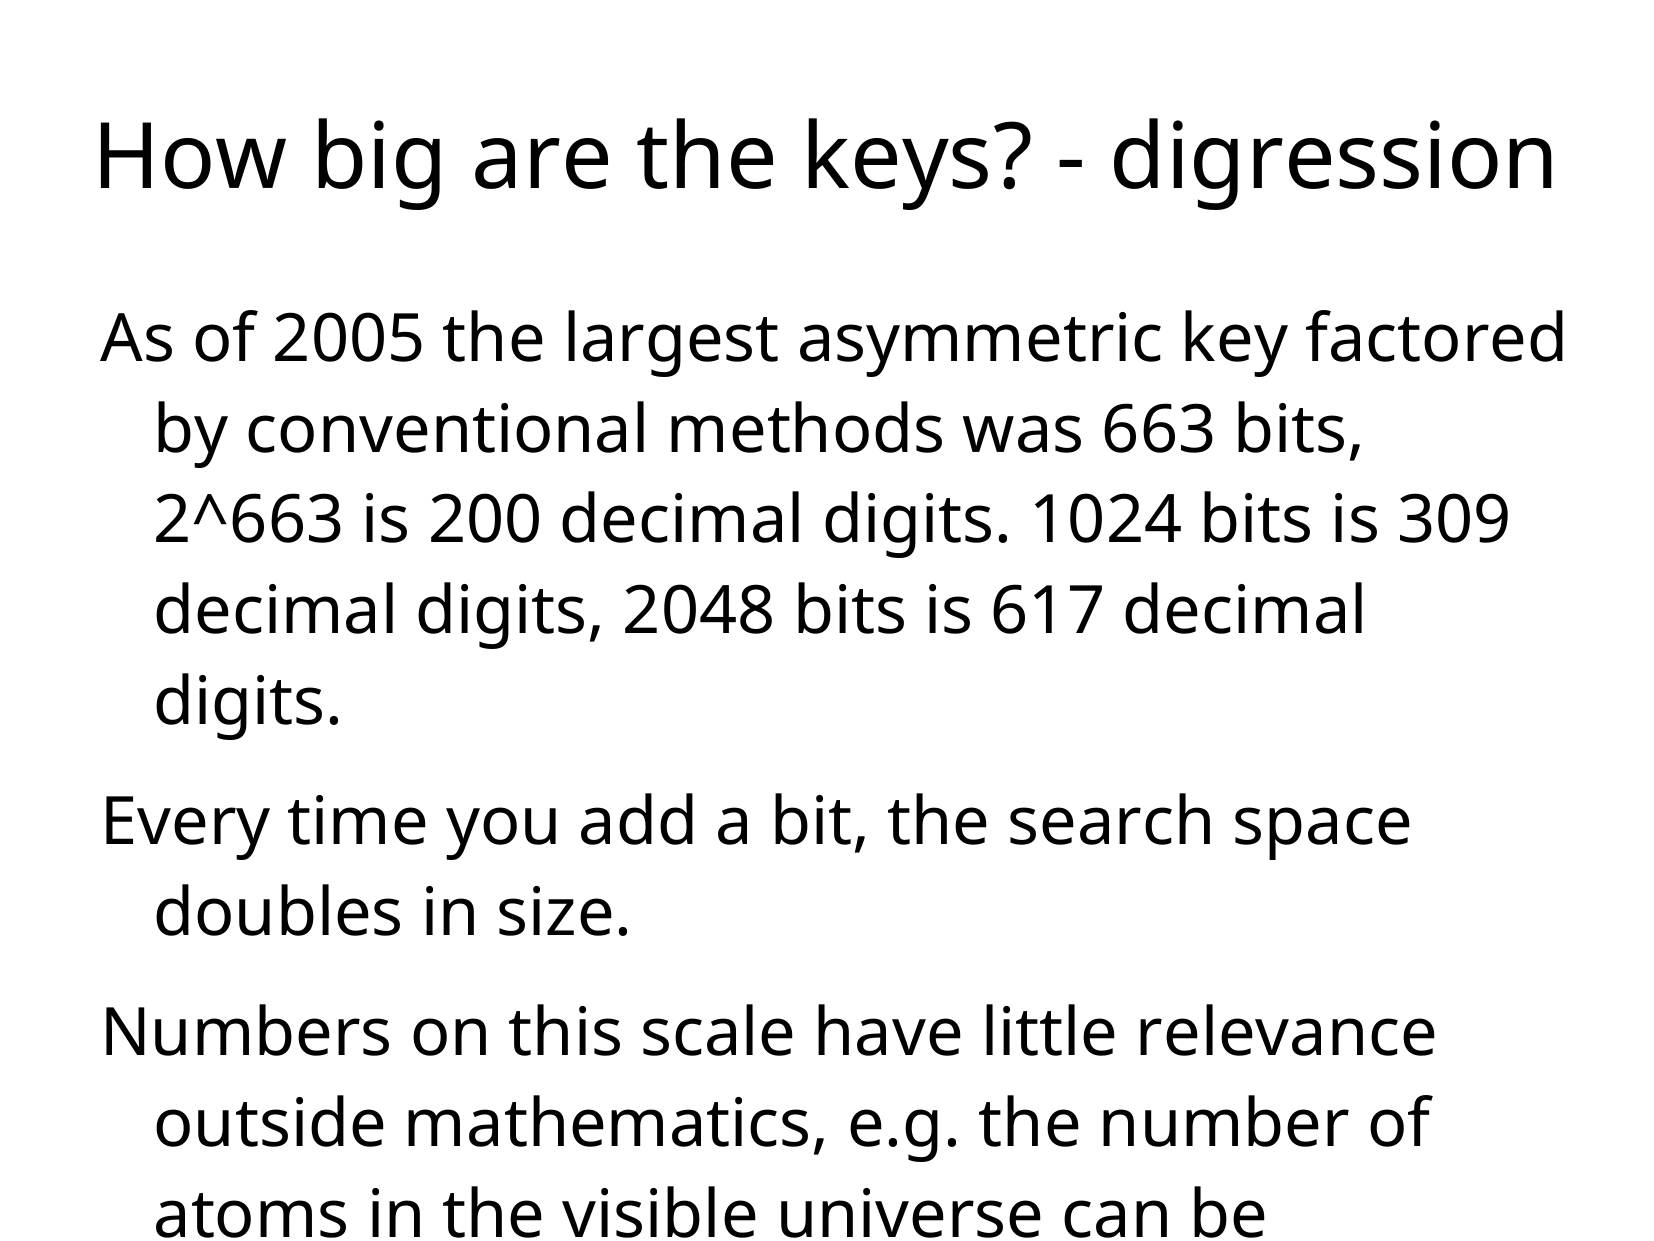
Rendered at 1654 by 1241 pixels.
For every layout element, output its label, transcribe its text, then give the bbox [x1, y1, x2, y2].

list As of 2005 the largest asymmetric key factored by conventional methods was 663 bits, 2^663 is 200 decimal digits. 1024 bits is 309 decimal digits, 2048 bits is 617 decimal digits. Every time you add a bit, the search space doubles in size. Numbers on this scale have little relevance outside mathematics, e.g. the number of atoms in the visible universe can be expressed as about 10^81. [82, 290, 1571, 1157]
title How big are the keys? - digression [82, 49, 1571, 257]
